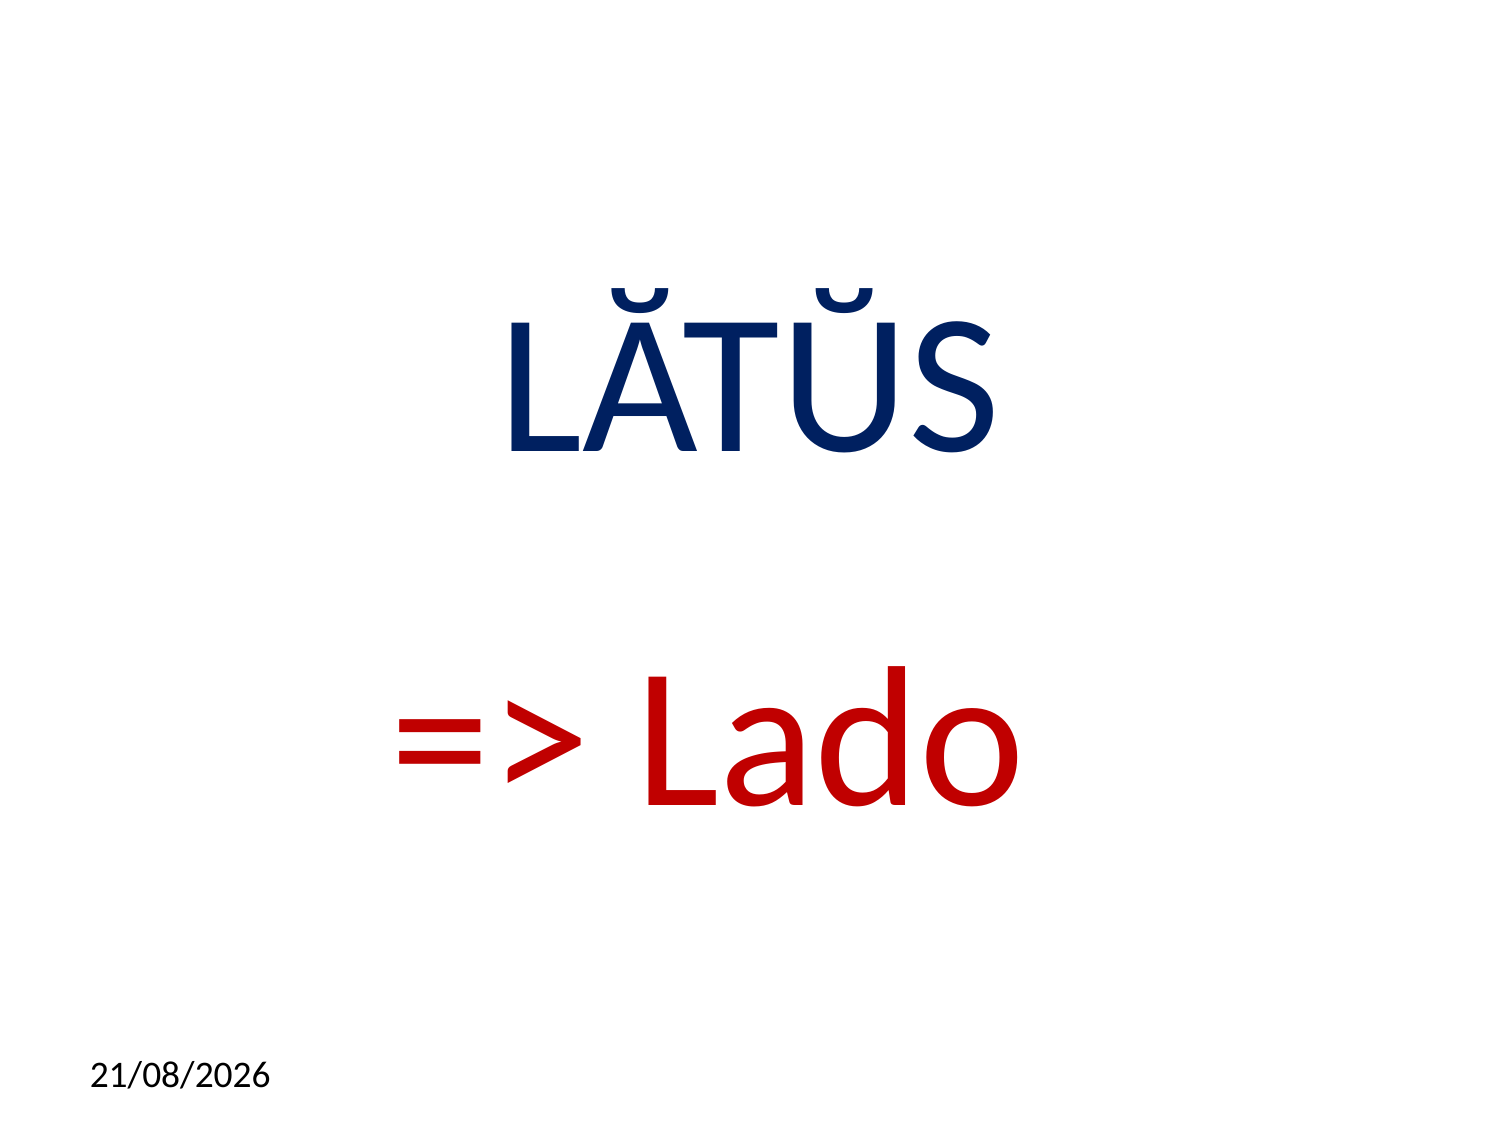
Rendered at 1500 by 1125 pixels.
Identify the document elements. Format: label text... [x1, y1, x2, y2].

subtitle => Lado [183, 597, 1233, 886]
title LĂTŬS [112, 243, 1388, 629]
